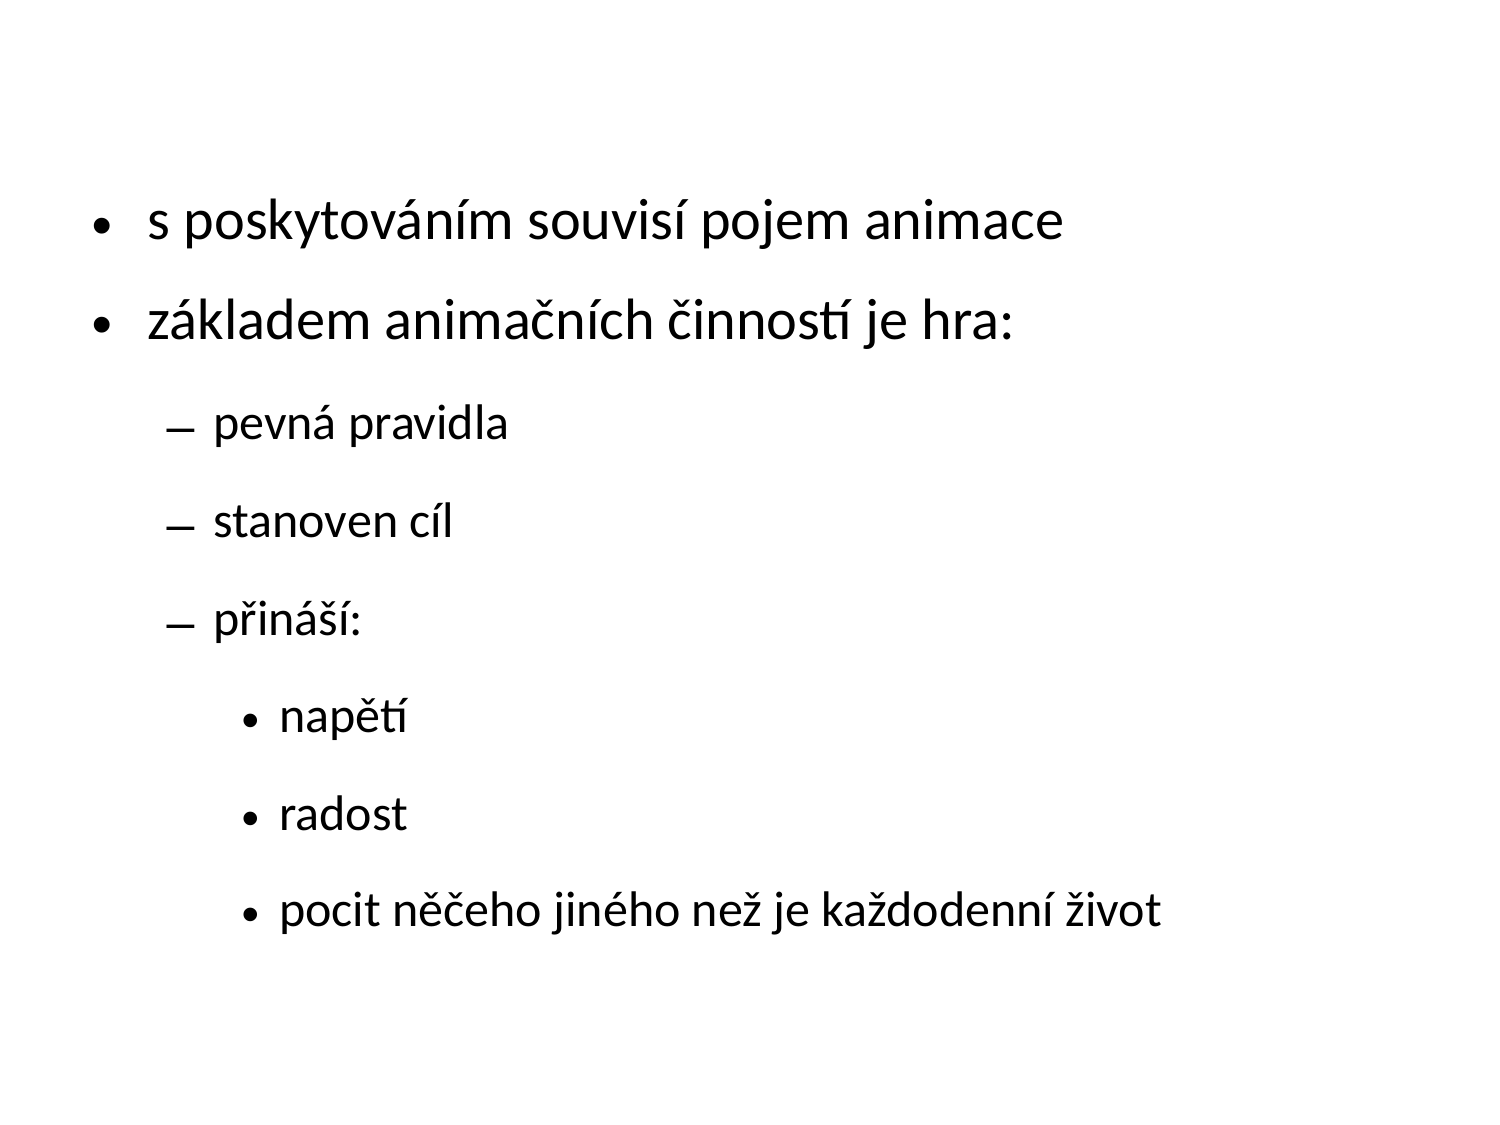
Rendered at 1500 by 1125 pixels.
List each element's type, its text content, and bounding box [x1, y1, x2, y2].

list s poskytováním souvisí pojem animace základem animačních činností je hra: pevná pravidla stanoven cíl přináší: napětí radost pocit něčeho jiného než je každodenní život [76, 160, 1427, 1010]
